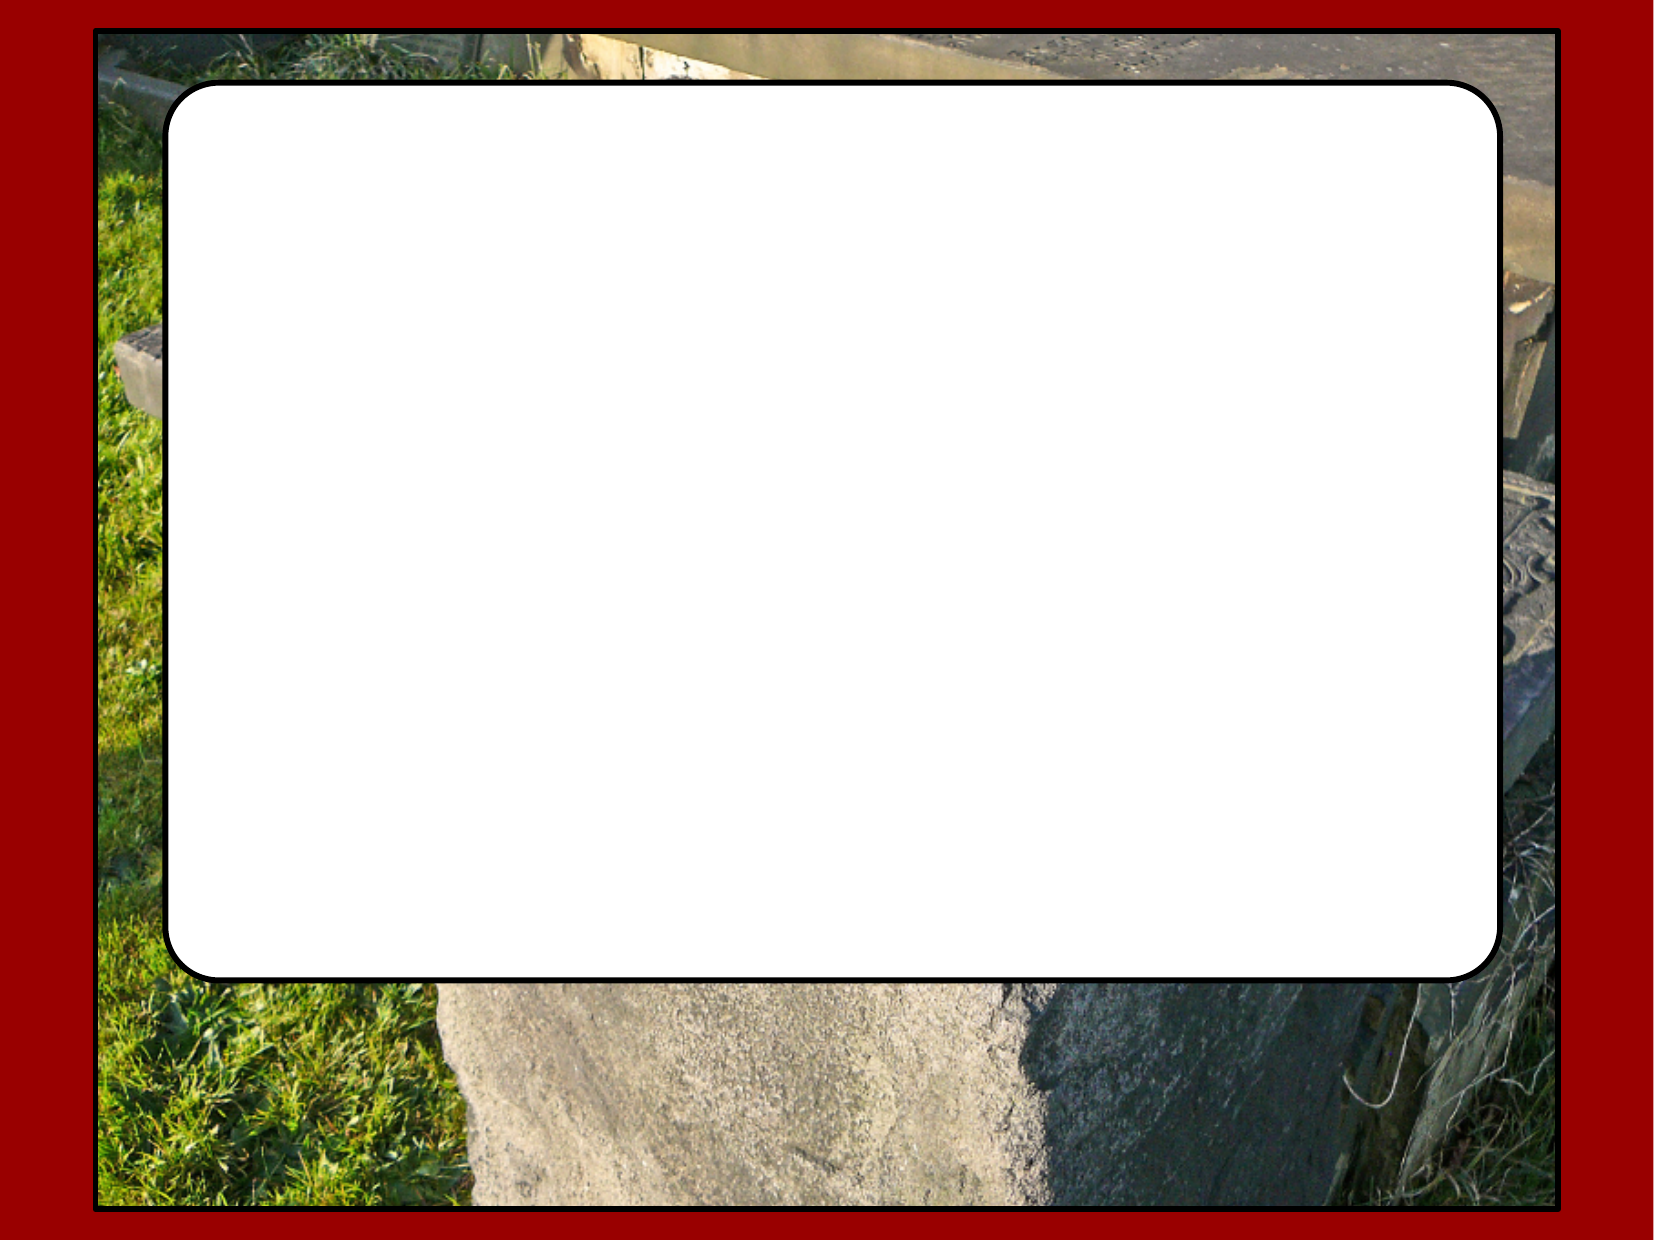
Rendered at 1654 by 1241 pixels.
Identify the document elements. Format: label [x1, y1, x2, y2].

text_box [165, 82, 1501, 981]
picture [98, 33, 1556, 1207]
